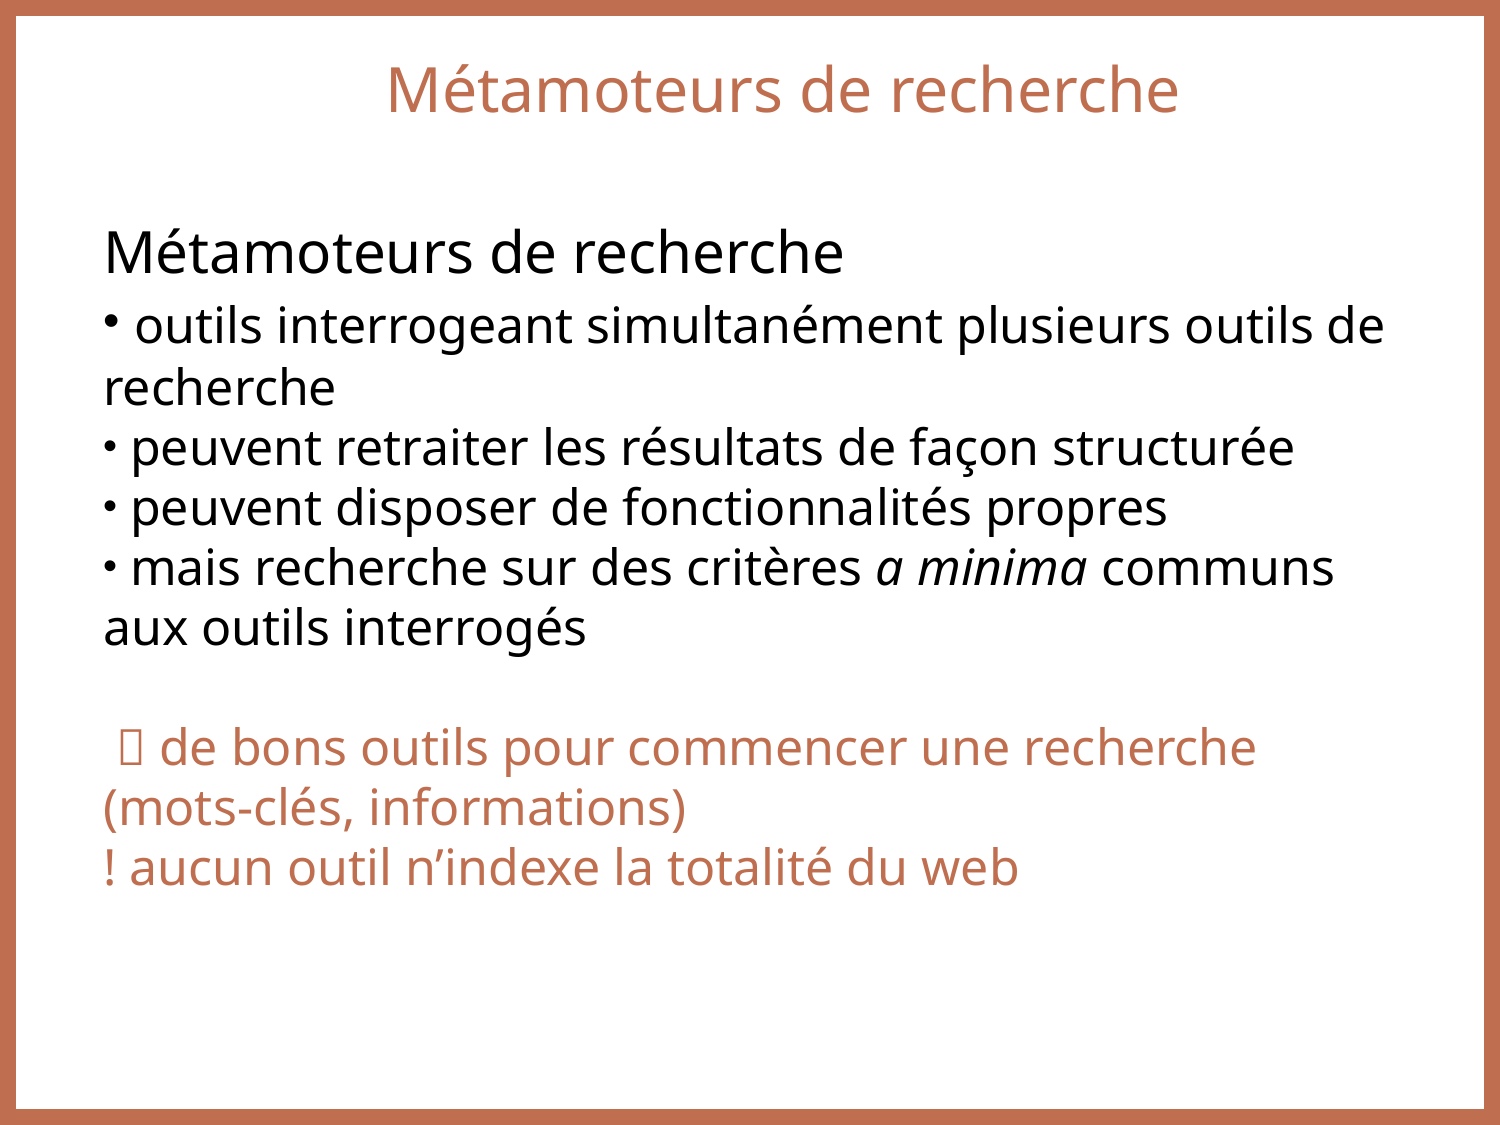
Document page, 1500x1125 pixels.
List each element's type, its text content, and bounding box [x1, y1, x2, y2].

text_box [0, 0, 1500, 1125]
text_box Métamoteurs de recherche outils interrogeant simultanément plusieurs outils de recherche peuvent retraiter les résultats de façon structurée peuvent disposer de fonctionnalités propres mais recherche sur des critères a minima communs aux outils interrogés  de bons outils pour commencer une recherche (mots-clés, informations) ! aucun outil n’indexe la totalité du web [88, 208, 1425, 1071]
text_box Métamoteurs de recherche [108, 42, 1459, 161]
